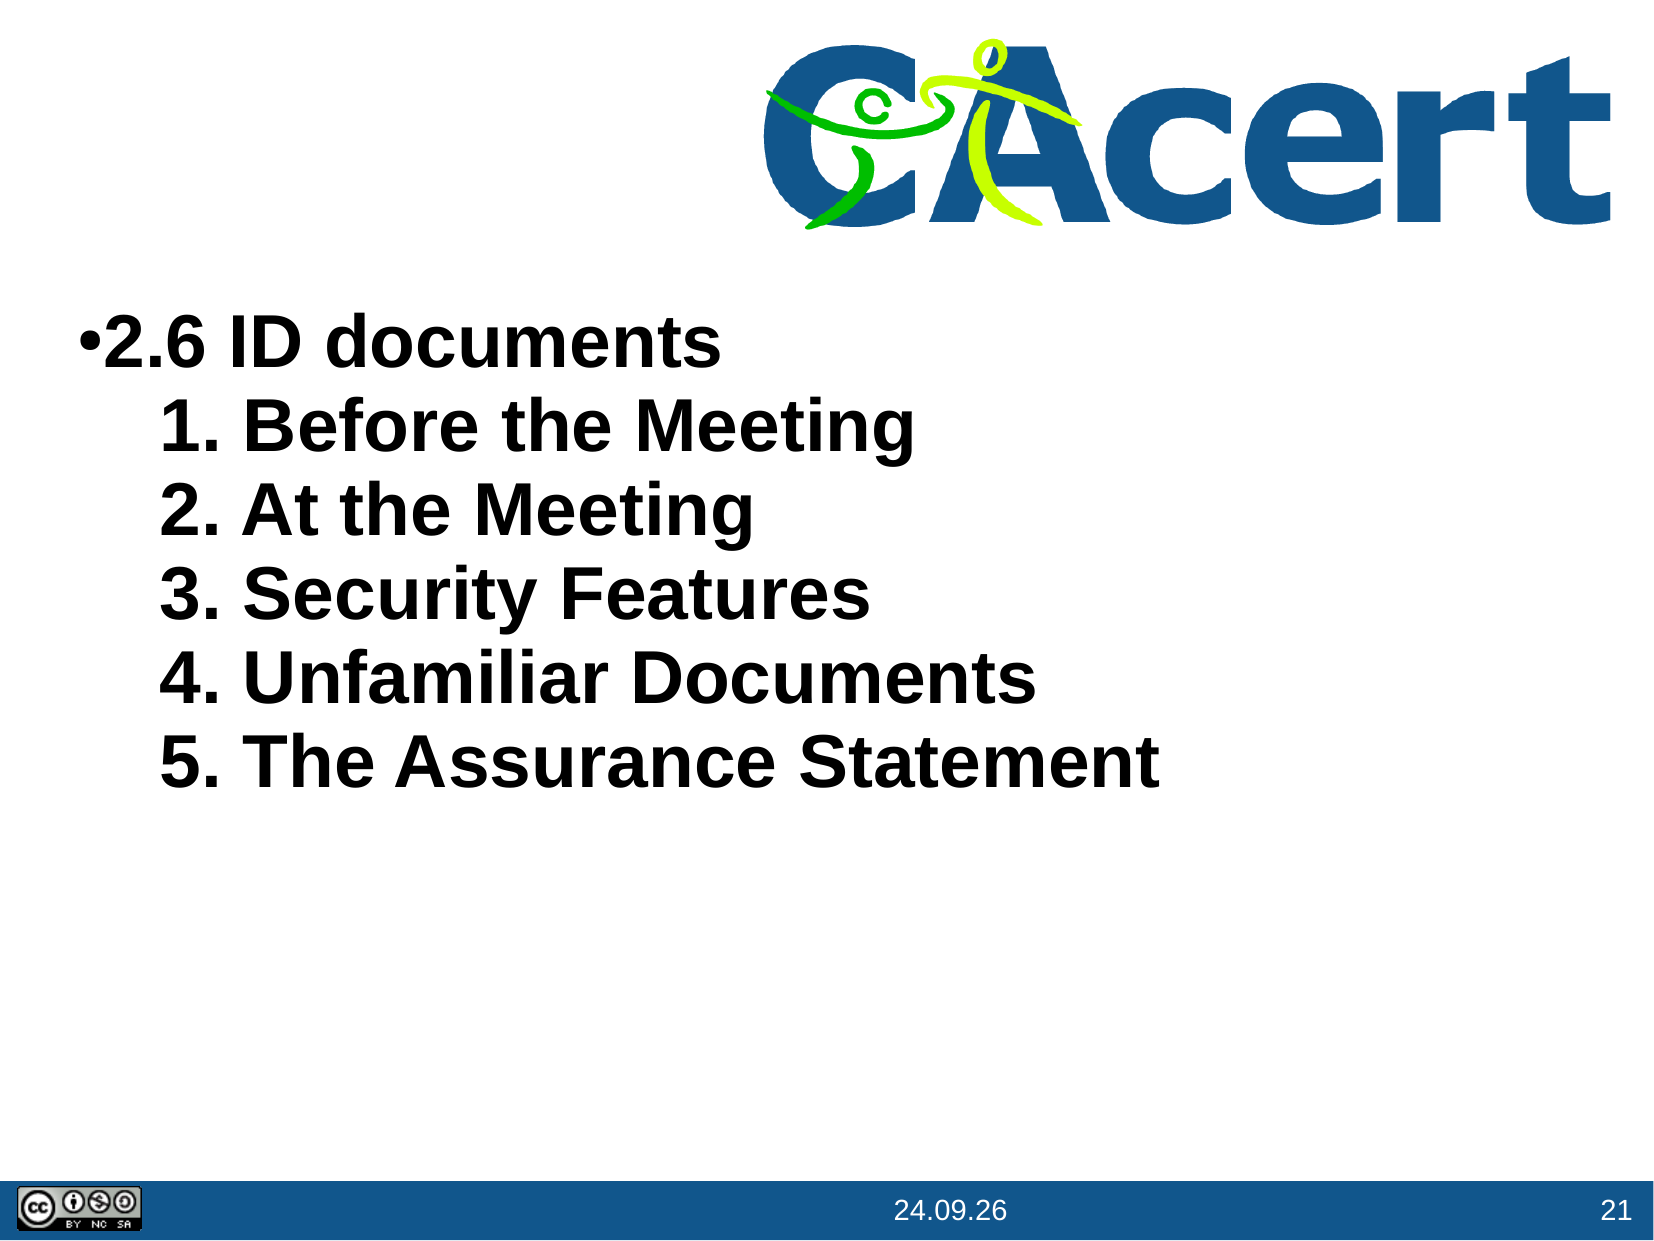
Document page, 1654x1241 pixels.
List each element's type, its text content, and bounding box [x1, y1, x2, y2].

title 2.6 ID documents 1. Before the Meeting 2. At the Meeting 3. Security Features 4. Unfamiliar Documents 5. The Assurance Statement [76, 299, 1565, 804]
picture [761, 35, 1613, 231]
picture [17, 1186, 142, 1231]
